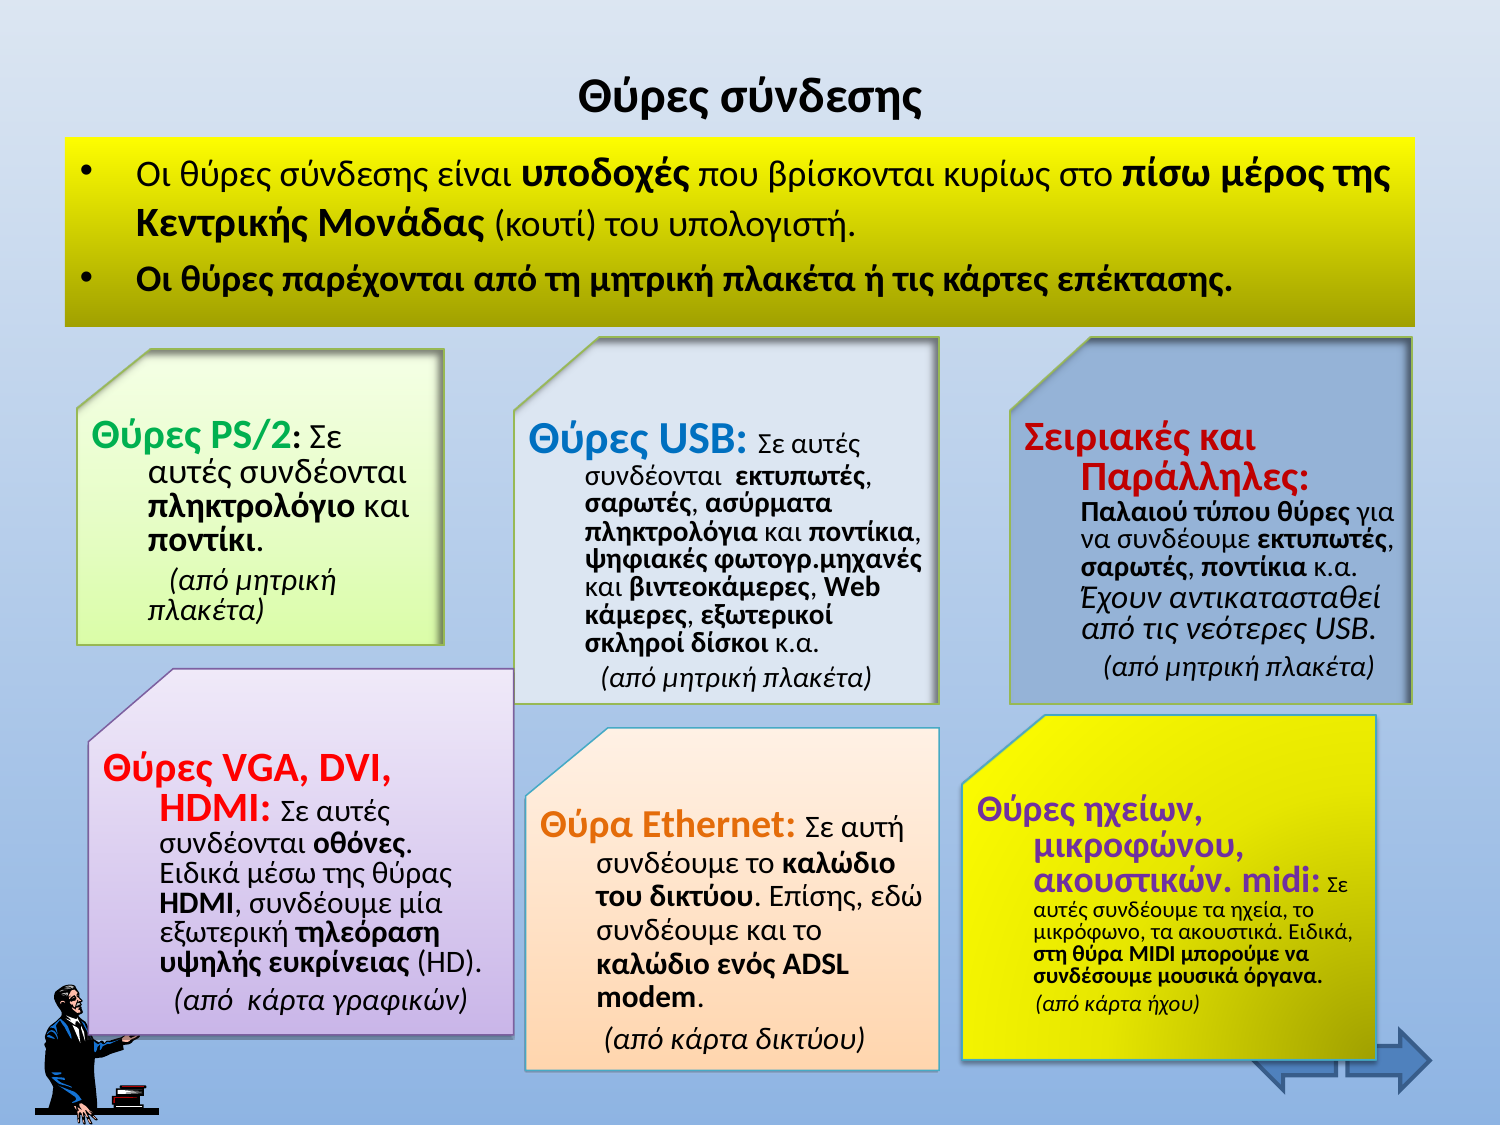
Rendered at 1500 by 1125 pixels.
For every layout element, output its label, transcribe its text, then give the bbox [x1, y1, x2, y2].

picture [1008, 335, 1414, 707]
picture [75, 347, 446, 647]
text_box Θύρες ηχείων, μικροφώνου, ακουστικών. midi: Σε αυτές συνδέουμε τα ηχεία, το μικρόφωνο, τα ακουστικά. Ειδικά, στη θύρα MIDI μπορούμε να συνδέσουμε μουσικά όργανα. (από κάρτα ήχου) [962, 784, 1377, 1059]
picture [512, 335, 941, 707]
title Θύρες σύνδεσης [75, 45, 1426, 141]
text_box Θύρες VGA, DVI, HDMI: Σε αυτές συνδέονται οθόνες. Ειδικά μέσω της θύρας HDMI, συνδέουμε μία εξωτερική τηλεόραση υψηλής ευκρίνειας (HD). (από κάρτα γραφικών) [88, 668, 514, 1035]
text_box Σειριακές και Παράλληλες: Παλαιού τύπου θύρες για να συνδέουμε εκτυπωτές, σαρωτές, ποντίκια κ.α. Έχουν αντικατασταθεί από τις νεότερες USB. (από μητρική πλακέτα) [1009, 411, 1412, 705]
text_box Θύρες PS/2: Σε αυτές συνδέονται πληκτρολόγιο και ποντίκι. (από μητρική πλακέτα) [76, 408, 444, 646]
list Οι θύρες σύνδεσης είναι υποδοχές που βρίσκονται κυρίως στο πίσω μέρος της Κεντρικής Μονάδας (κουτί) του υπολογιστή. Οι θύρες παρέχονται από τη μητρική πλακέτα ή τις κάρτες επέκτασης. [64, 137, 1415, 327]
picture [946, 709, 1385, 1072]
text_box Θύρα Ethernet: Σε αυτή συνδέουμε το καλώδιο του δικτύου. Επίσης, εδώ συνδέουμε και το καλώδιο ενός ADSL modem. (από κάρτα δικτύου) [525, 727, 940, 1071]
text_box Θύρες USB: Σε αυτές συνδέονται εκτυπωτές, σαρωτές, ασύρματα πληκτρολόγια και ποντίκια, ψηφιακές φωτογρ.μηχανές και βιντεοκάμερες, Web κάμερες, εξωτερικοί σκληροί δίσκοι κ.α. (από μητρική πλακέτα) [513, 411, 939, 705]
